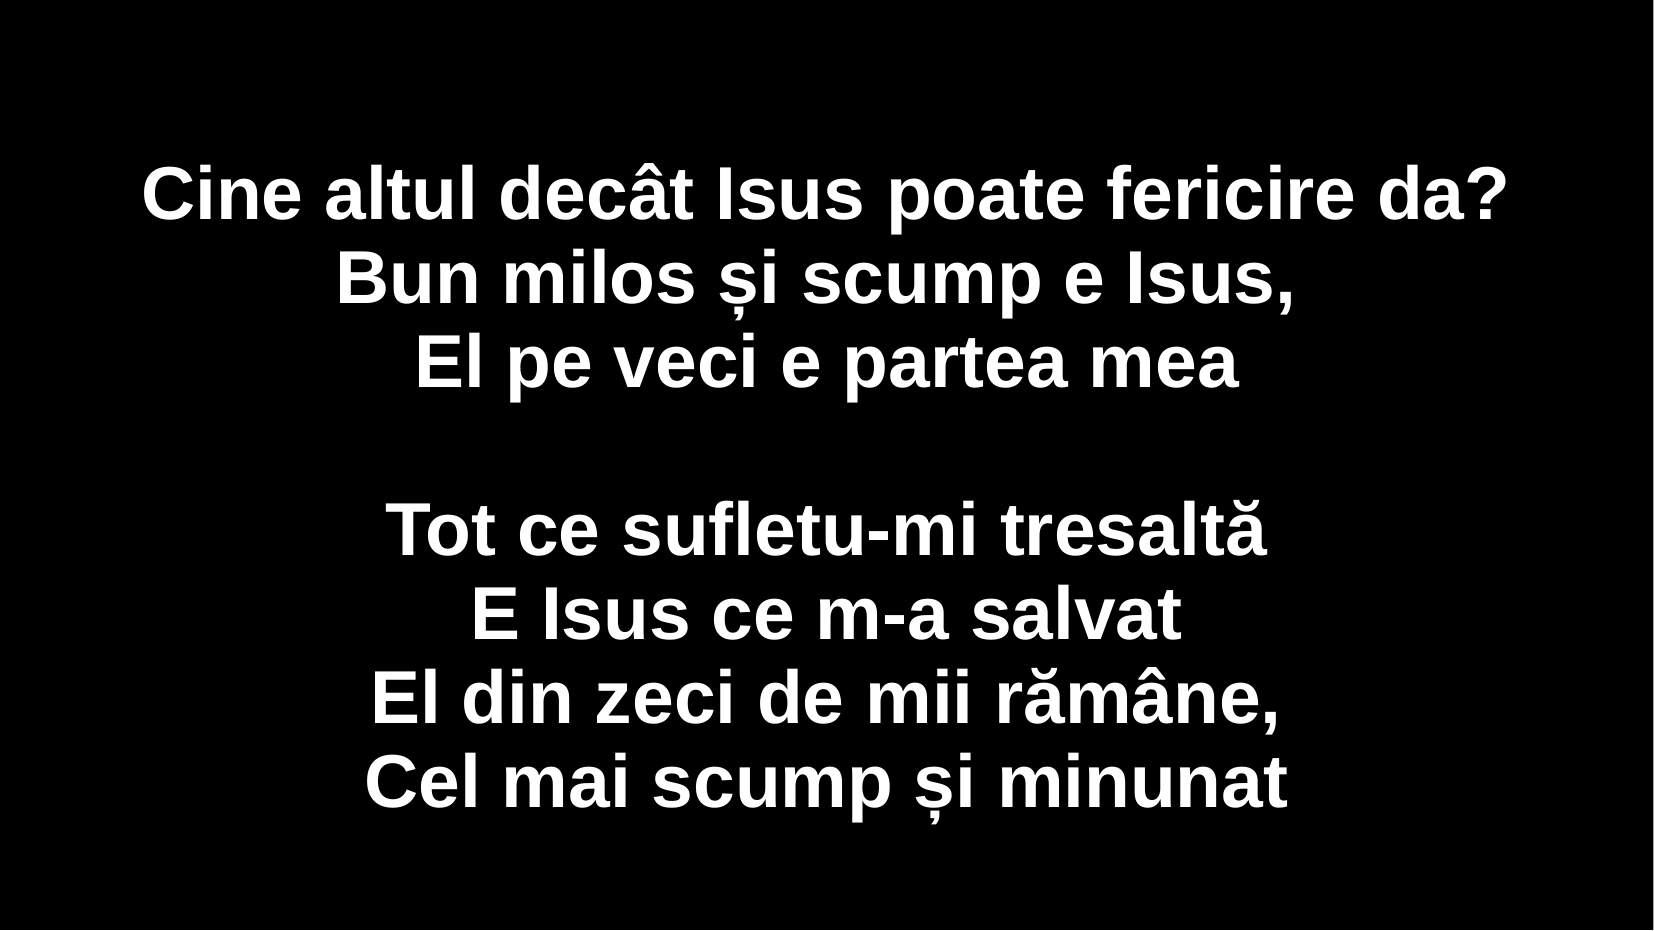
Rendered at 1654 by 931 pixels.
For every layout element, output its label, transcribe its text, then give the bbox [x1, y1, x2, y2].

subtitle Cine altul decât Isus poate fericire da? Bun milos și scump e Isus, El pe veci e partea mea Tot ce sufletu-mi tresaltă E Isus ce m-a salvat El din zeci de mii rămâne, Cel mai scump și minunat [82, 109, 1571, 866]
